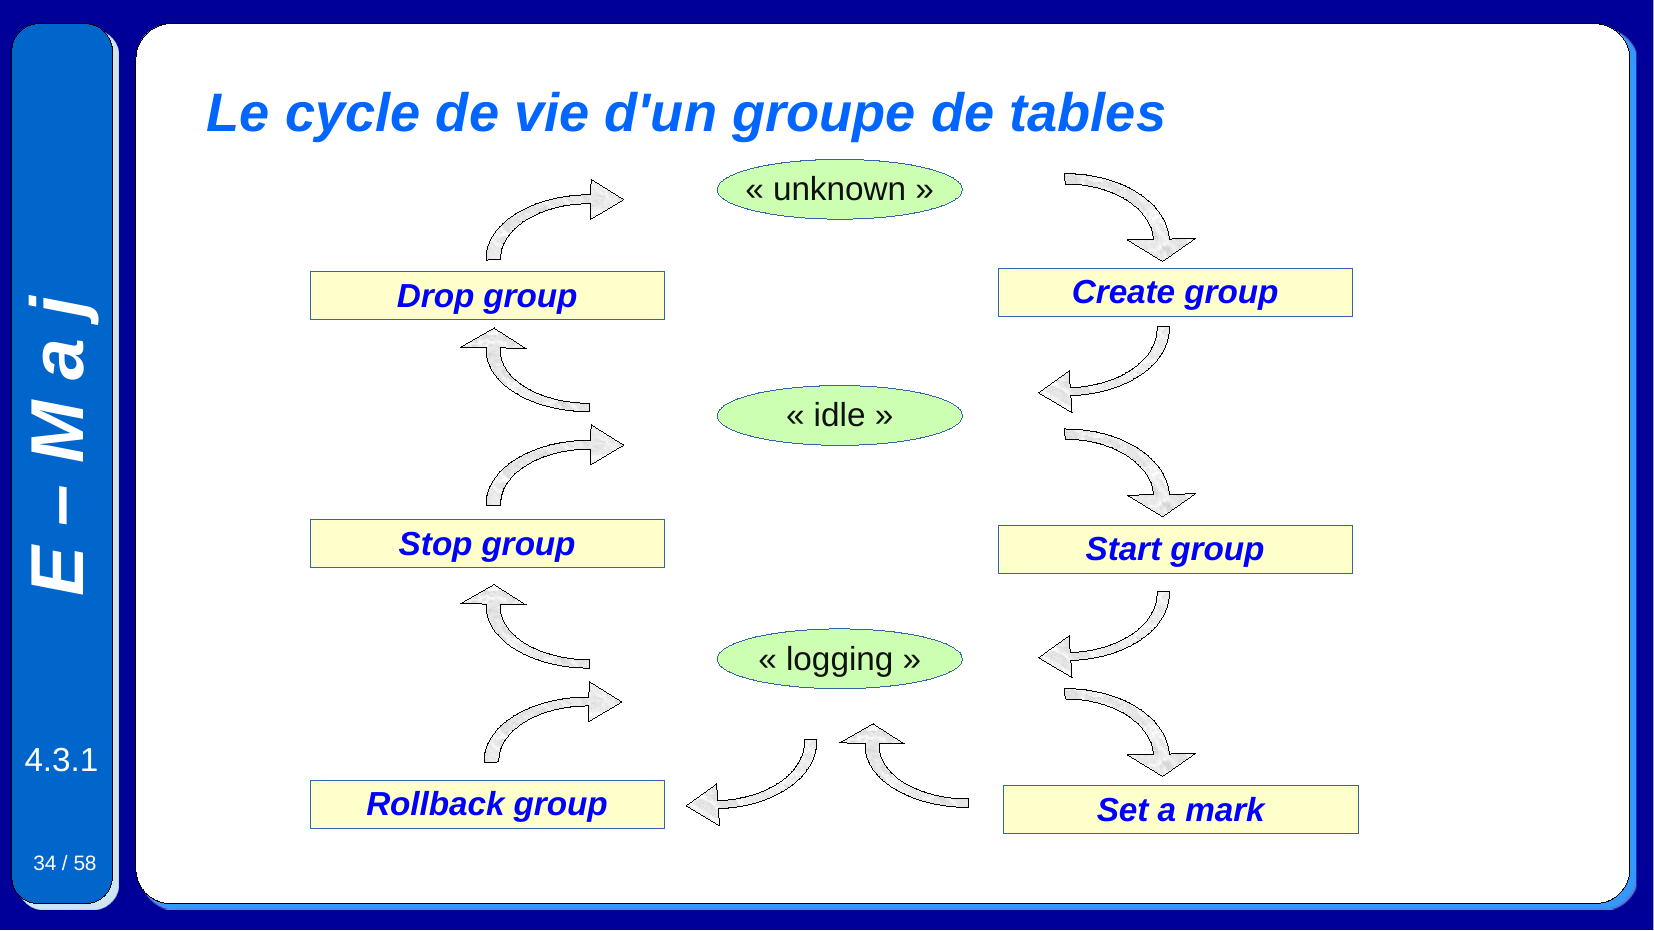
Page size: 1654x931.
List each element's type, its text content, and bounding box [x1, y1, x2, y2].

text_box [1038, 591, 1170, 678]
text_box Rollback group [310, 780, 665, 829]
text_box Start group [998, 525, 1353, 574]
text_box [460, 584, 590, 669]
text_box Stop group [310, 519, 665, 568]
text_box [1064, 173, 1196, 262]
text_box [1064, 428, 1196, 517]
text_box [1038, 326, 1170, 413]
title Le cycle de vie d'un groupe de tables [206, 34, 1593, 191]
text_box [686, 739, 817, 826]
text_box « logging » [717, 628, 963, 689]
text_box Set a mark [1003, 785, 1359, 834]
text_box [1064, 688, 1196, 777]
text_box [486, 179, 624, 261]
text_box [460, 327, 590, 412]
text_box [839, 723, 969, 808]
text_box [484, 681, 622, 763]
text_box « unknown » [717, 159, 963, 220]
text_box Create group [998, 268, 1353, 317]
text_box Drop group [310, 271, 665, 320]
text_box [486, 424, 624, 506]
text_box « idle » [717, 385, 963, 446]
